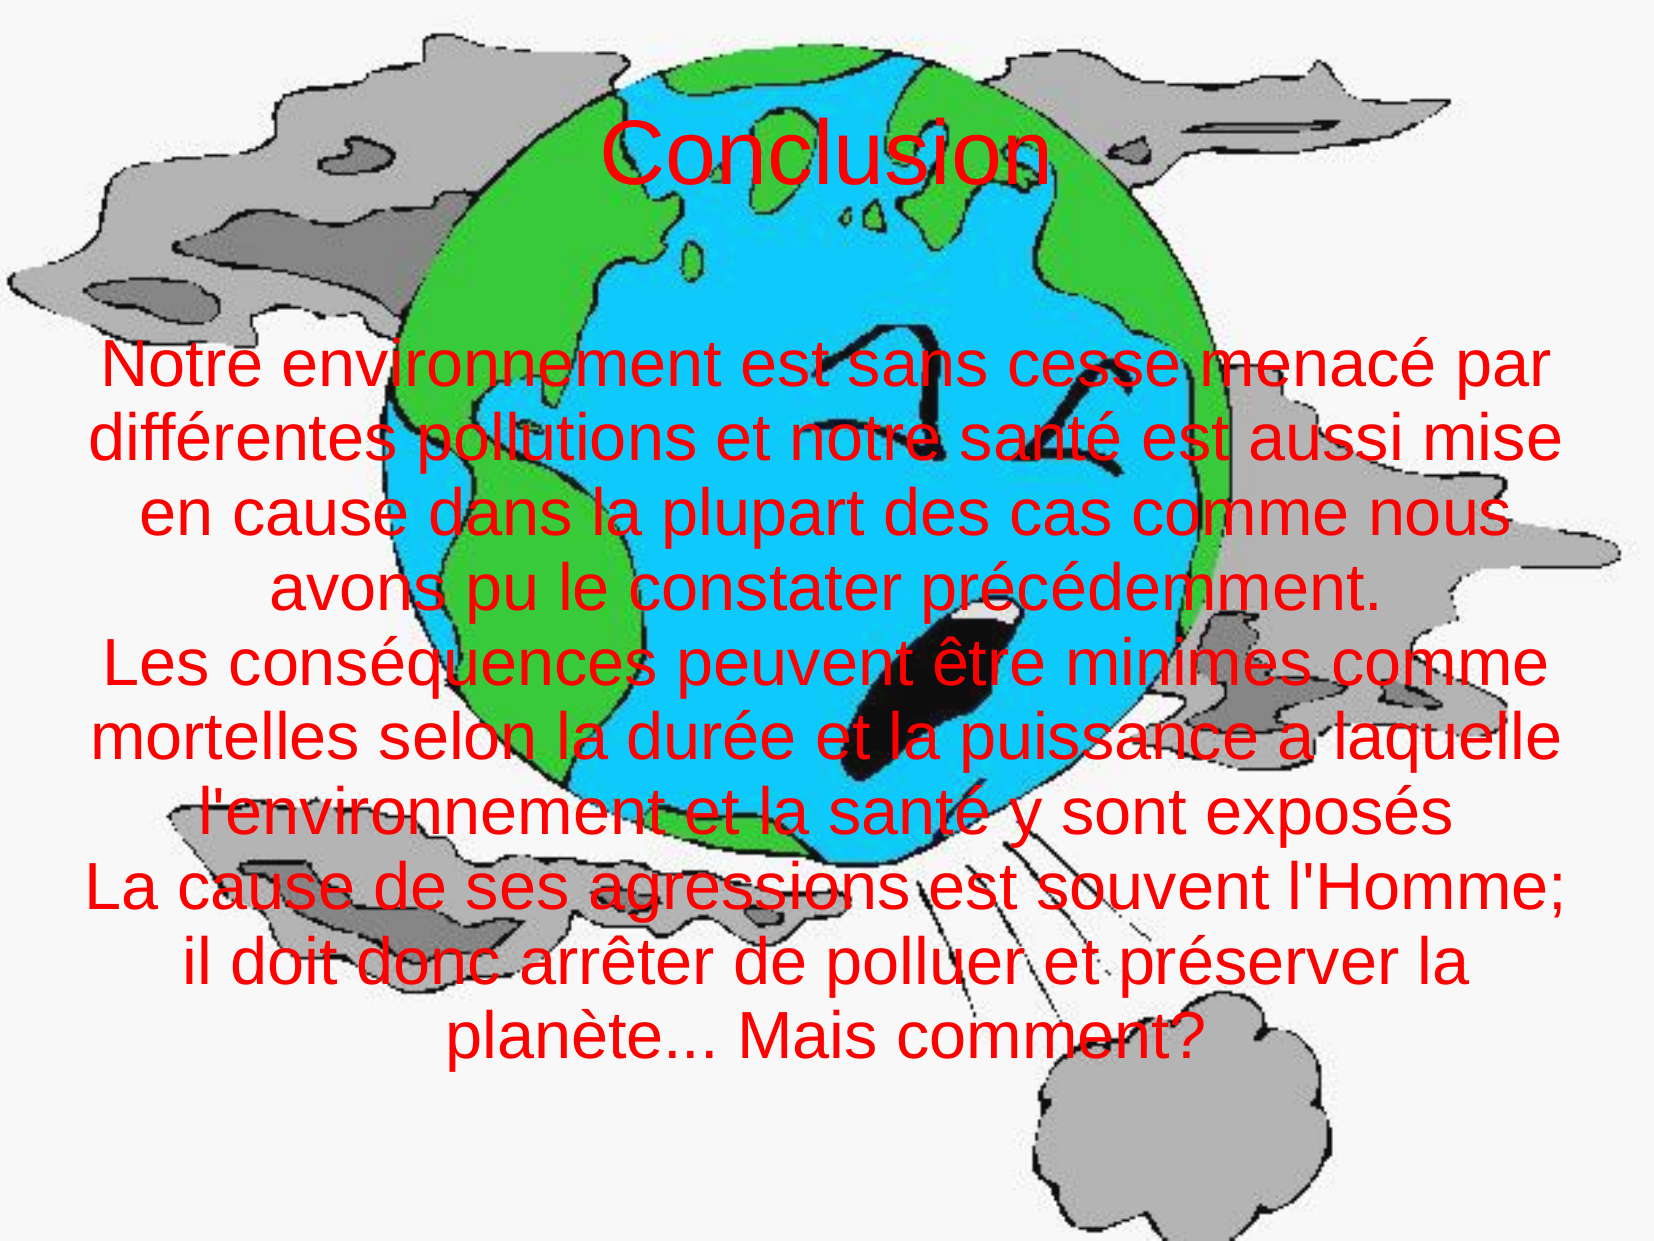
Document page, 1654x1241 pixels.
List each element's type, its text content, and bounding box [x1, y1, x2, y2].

title Conclusion [82, 49, 1571, 257]
subtitle Notre environnement est sans cesse menacé par différentes pollutions et notre santé est aussi mise en cause dans la plupart des cas comme nous avons pu le constater précédemment. Les conséquences peuvent être minimes comme mortelles selon la durée et la puissance a laquelle l'environnement et la santé y sont exposés La cause de ses agressions est souvent l'Homme; il doit donc arrêter de polluer et préserver la planète... Mais comment? [82, 297, 1571, 1102]
picture [0, 0, 1654, 1241]
